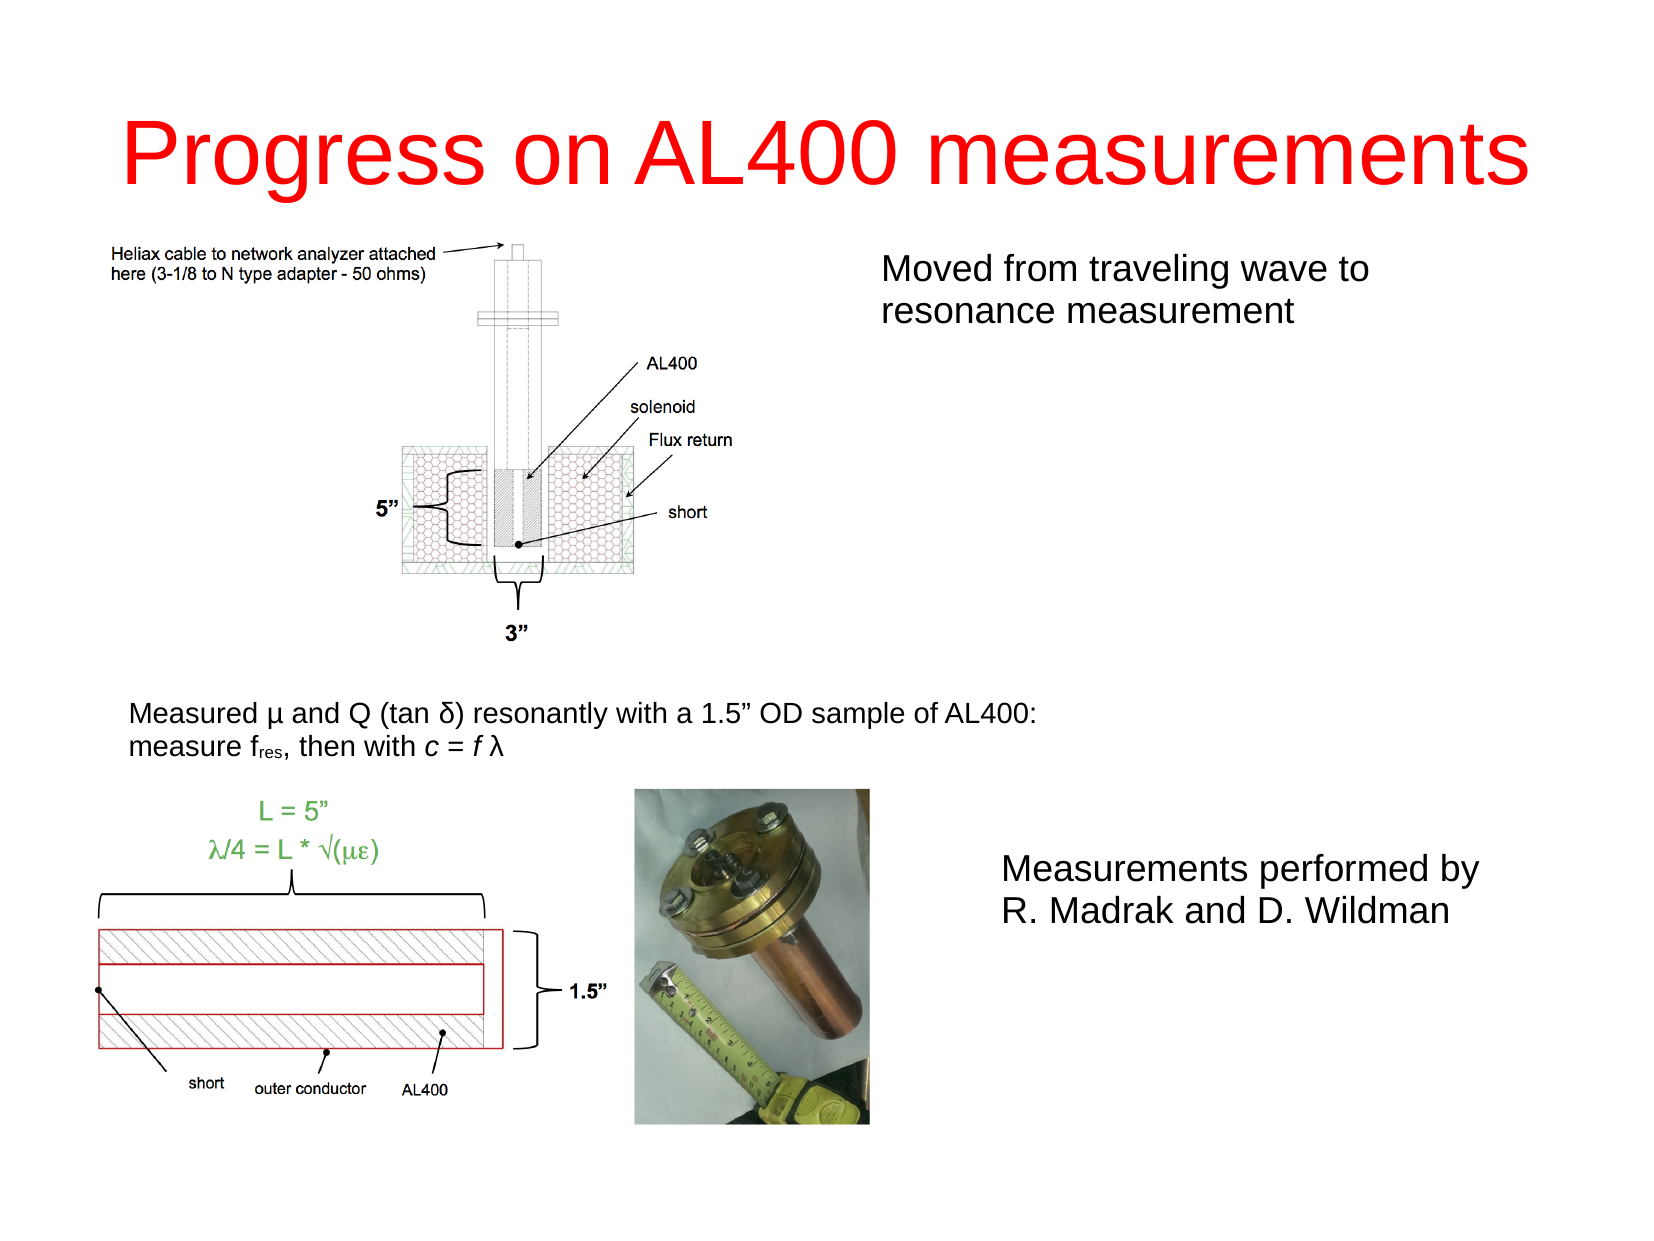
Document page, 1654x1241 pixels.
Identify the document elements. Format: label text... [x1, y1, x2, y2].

title Progress on AL400 measurements [82, 49, 1571, 257]
text_box Measurements performed by R. Madrak and D. Wildman [986, 840, 1497, 939]
text_box Measured µ and Q (tan δ) resonantly with a 1.5” OD sample of AL400: measure fres, then with c = f λ [113, 690, 1152, 780]
text_box Moved from traveling wave to resonance measurement [866, 240, 1504, 339]
picture [91, 788, 871, 1126]
picture [101, 221, 751, 652]
